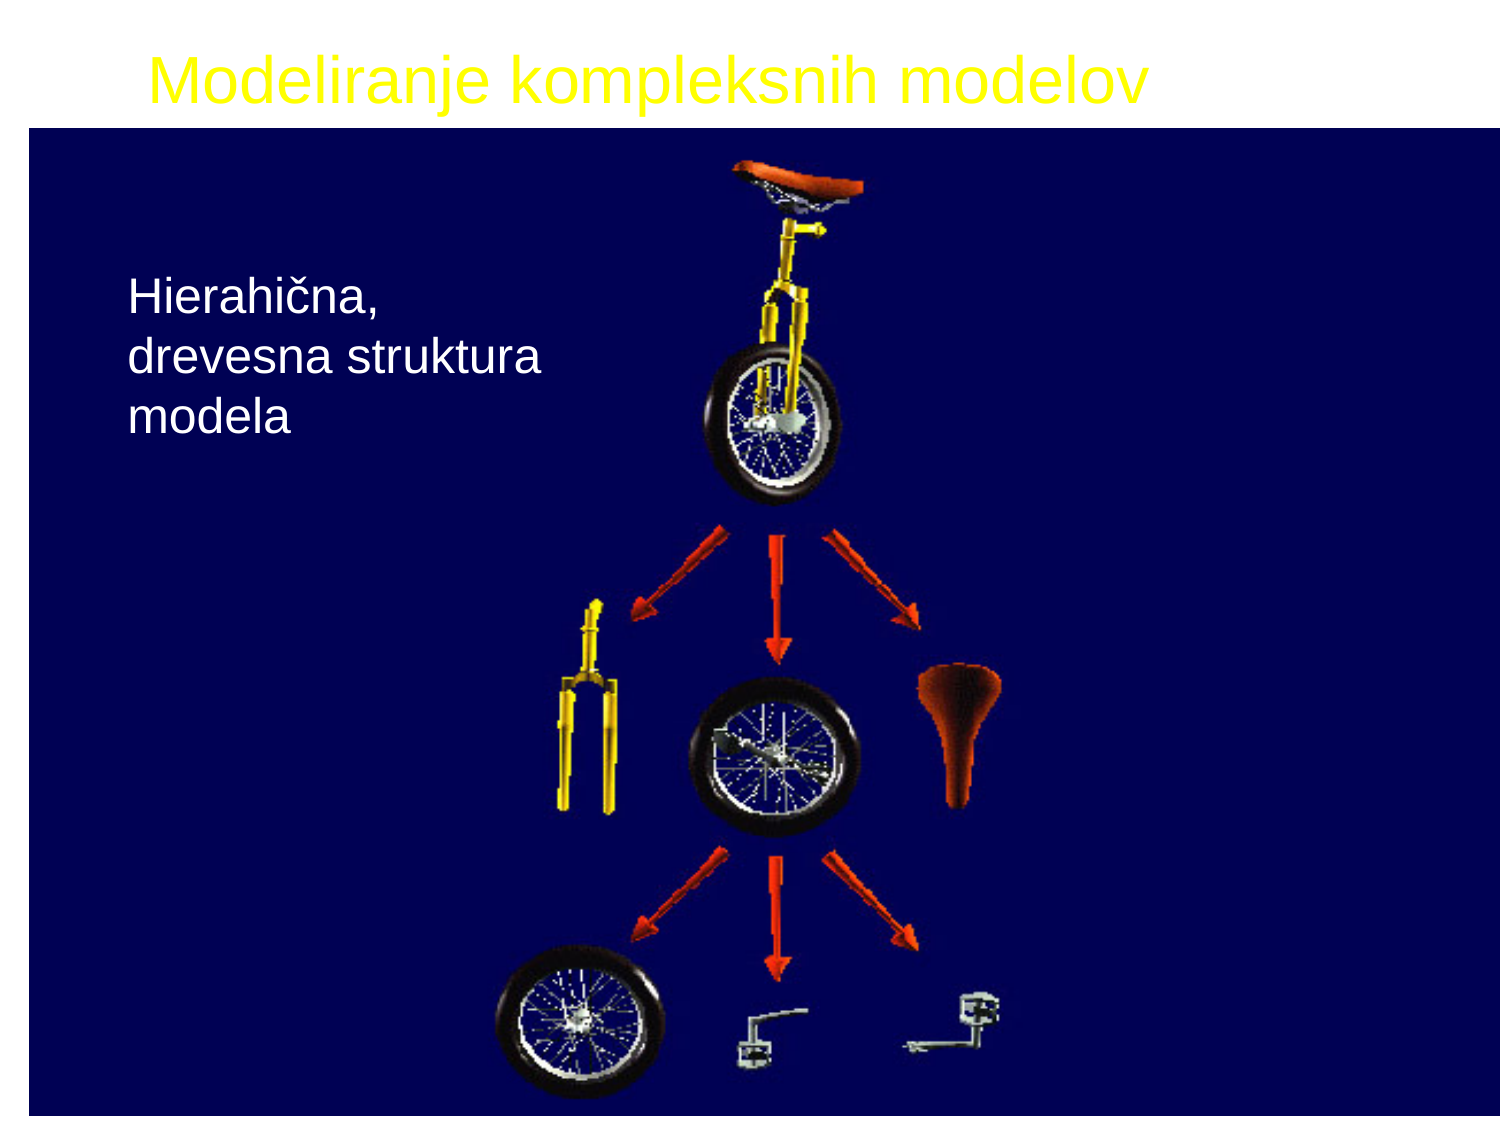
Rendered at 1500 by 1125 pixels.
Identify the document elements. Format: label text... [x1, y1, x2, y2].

text_box Hierahična, drevesna struktura modela [112, 255, 557, 451]
text_box Modeliranje kompleksnih modelov [132, 29, 1166, 125]
picture [29, 128, 1500, 1116]
